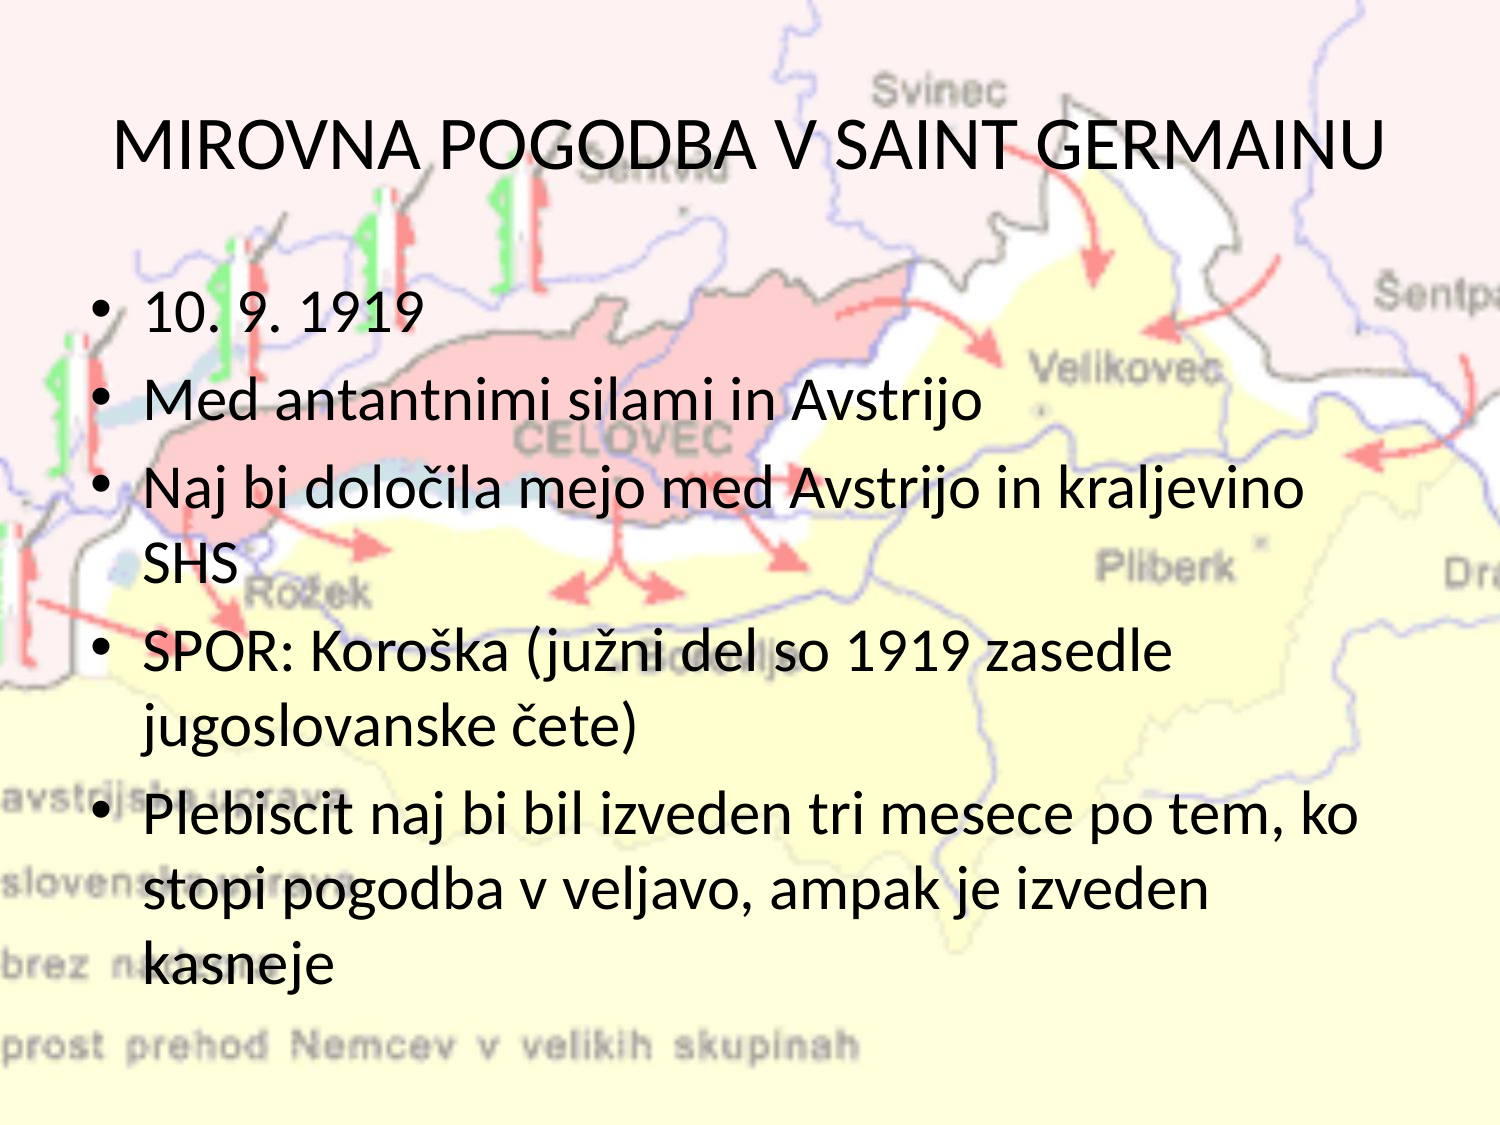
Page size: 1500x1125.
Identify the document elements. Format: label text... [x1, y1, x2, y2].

list 10. 9. 1919 Med antantnimi silami in Avstrijo Naj bi določila mejo med Avstrijo in kraljevino SHS SPOR: Koroška (južni del so 1919 zasedle jugoslovanske čete) Plebiscit naj bi bil izveden tri mesece po tem, ko stopi pogodba v veljavo, ampak je izveden kasneje [75, 262, 1425, 1005]
title MIROVNA POGODBA V SAINT GERMAINU [75, 45, 1425, 233]
picture [0, 0, 1500, 1125]
